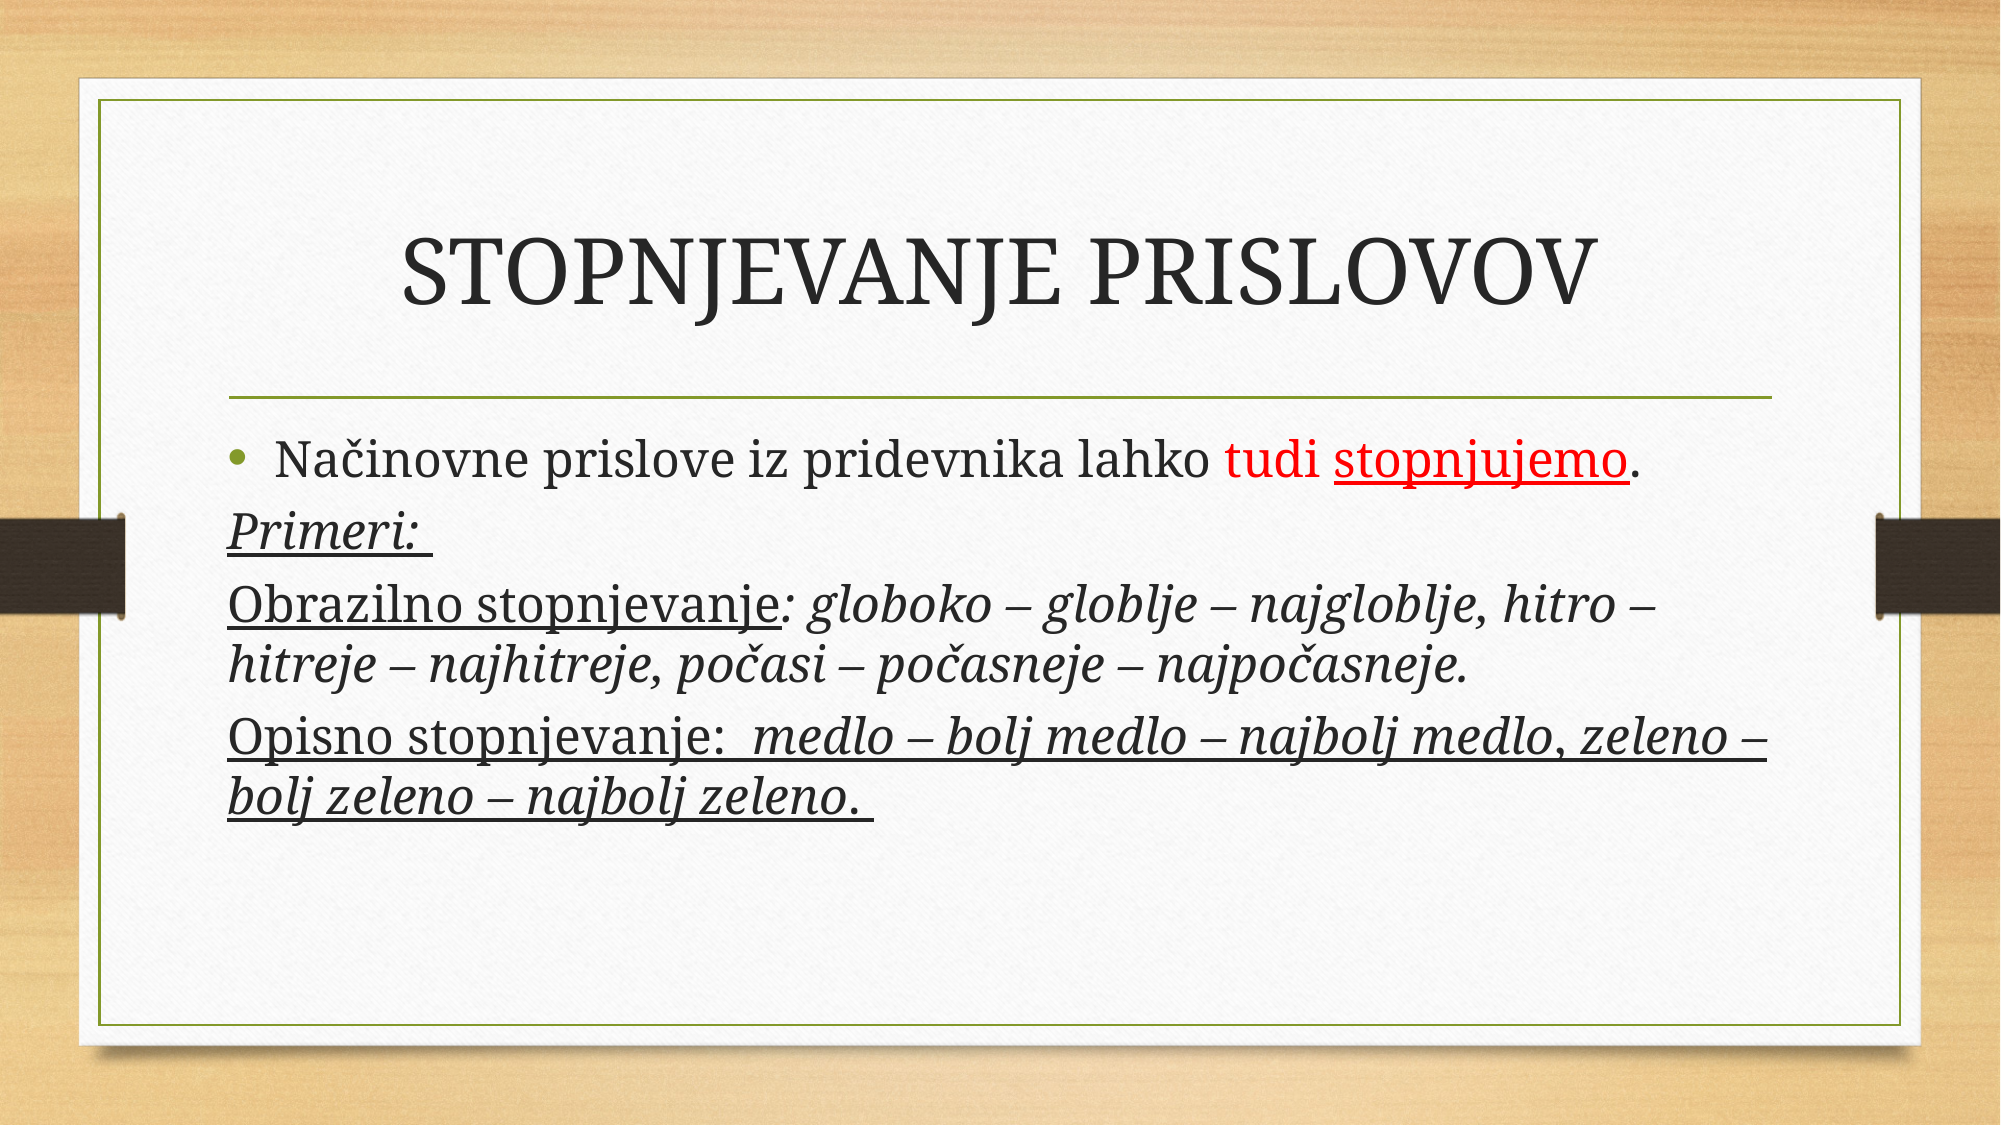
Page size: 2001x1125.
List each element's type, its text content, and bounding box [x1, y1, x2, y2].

list Načinovne prislove iz pridevnika lahko tudi stopnjujemo. Primeri: Obrazilno stopnjevanje: globoko – globlje – najgloblje, hitro – hitreje – najhitreje, počasi – počasneje – najpočasneje. Opisno stopnjevanje: medlo – bolj medlo – najbolj medlo, zeleno – bolj zeleno – najbolj zeleno. [212, 419, 1788, 964]
title STOPNJEVANJE PRISLOVOV [212, 161, 1788, 376]
